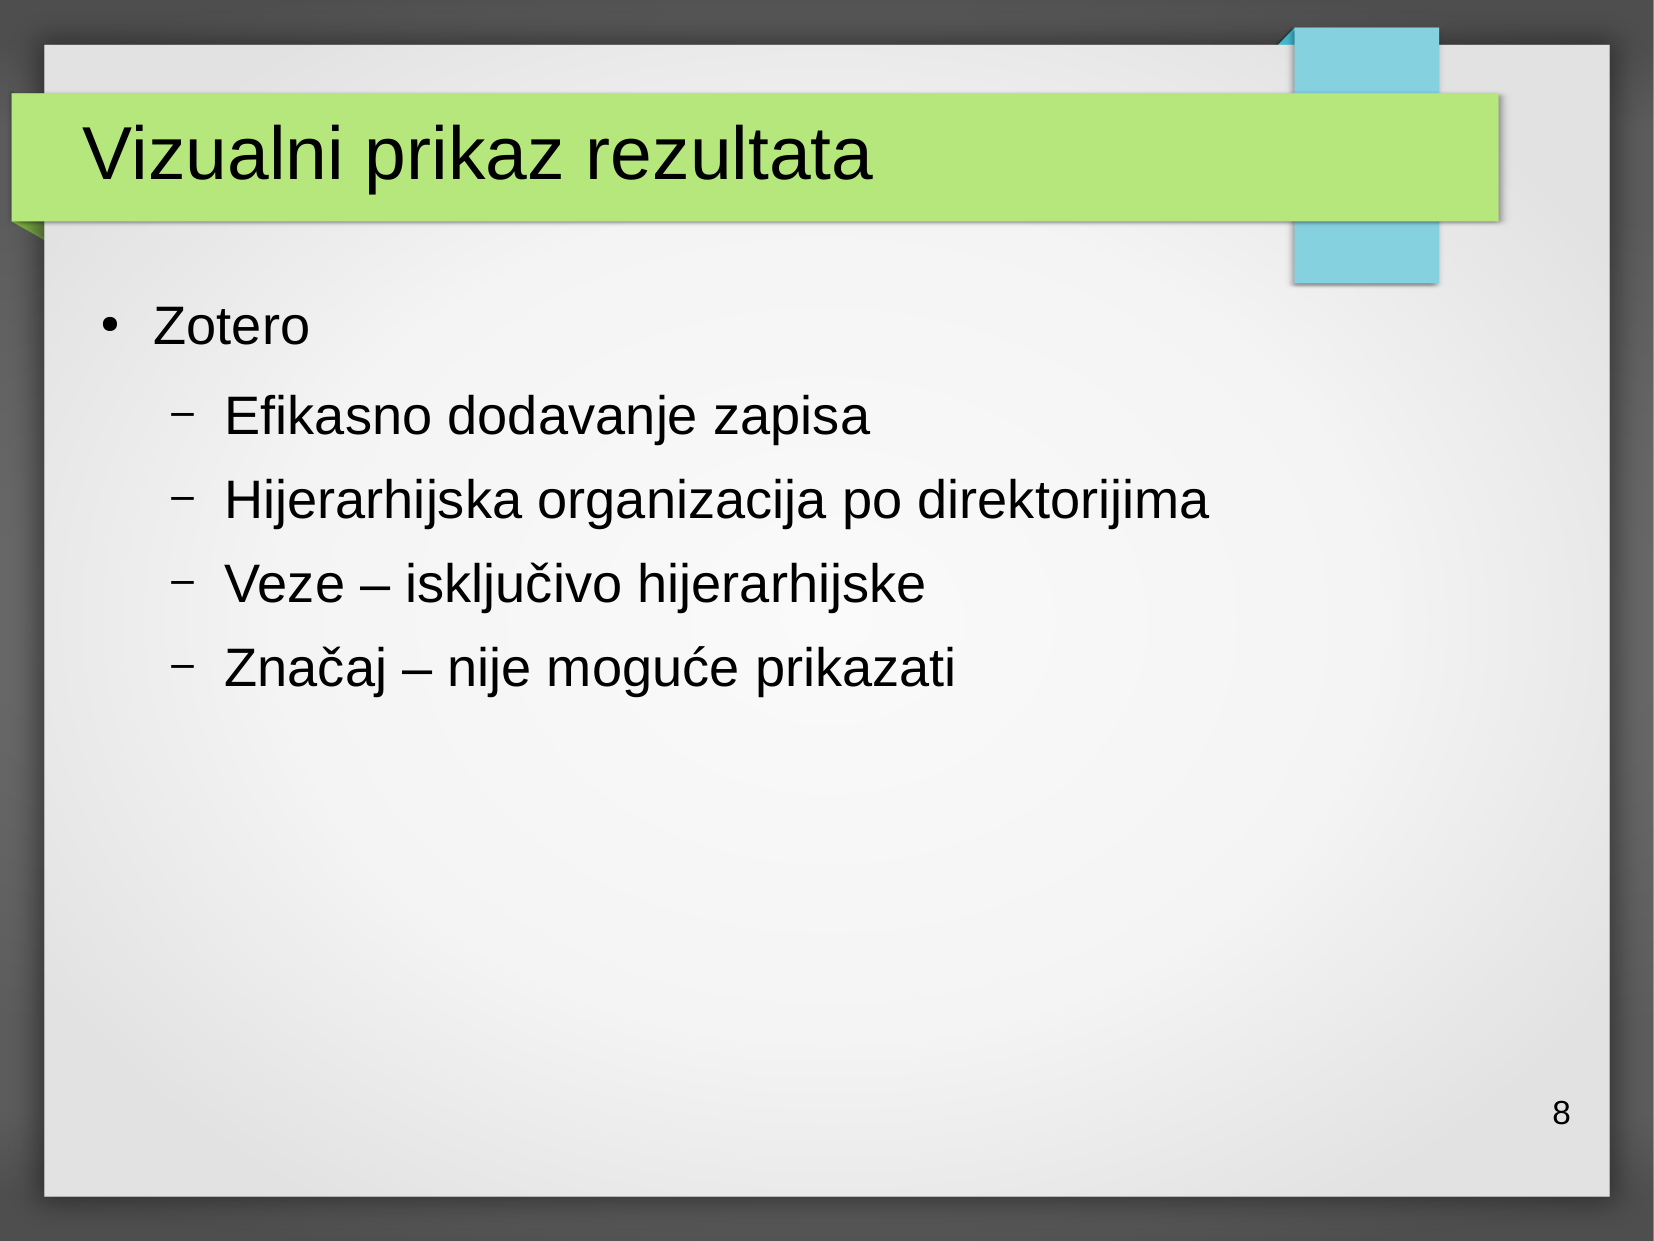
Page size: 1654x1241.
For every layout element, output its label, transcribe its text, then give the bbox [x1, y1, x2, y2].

list Zotero Efikasno dodavanje zapisa Hijerarhijska organizacija po direktorijima Veze – isključivo hijerarhijske Značaj – nije moguće prikazati [82, 295, 1571, 1075]
picture [0, 0, 1654, 1241]
title Vizualni prikaz rezultata [82, 94, 1264, 213]
